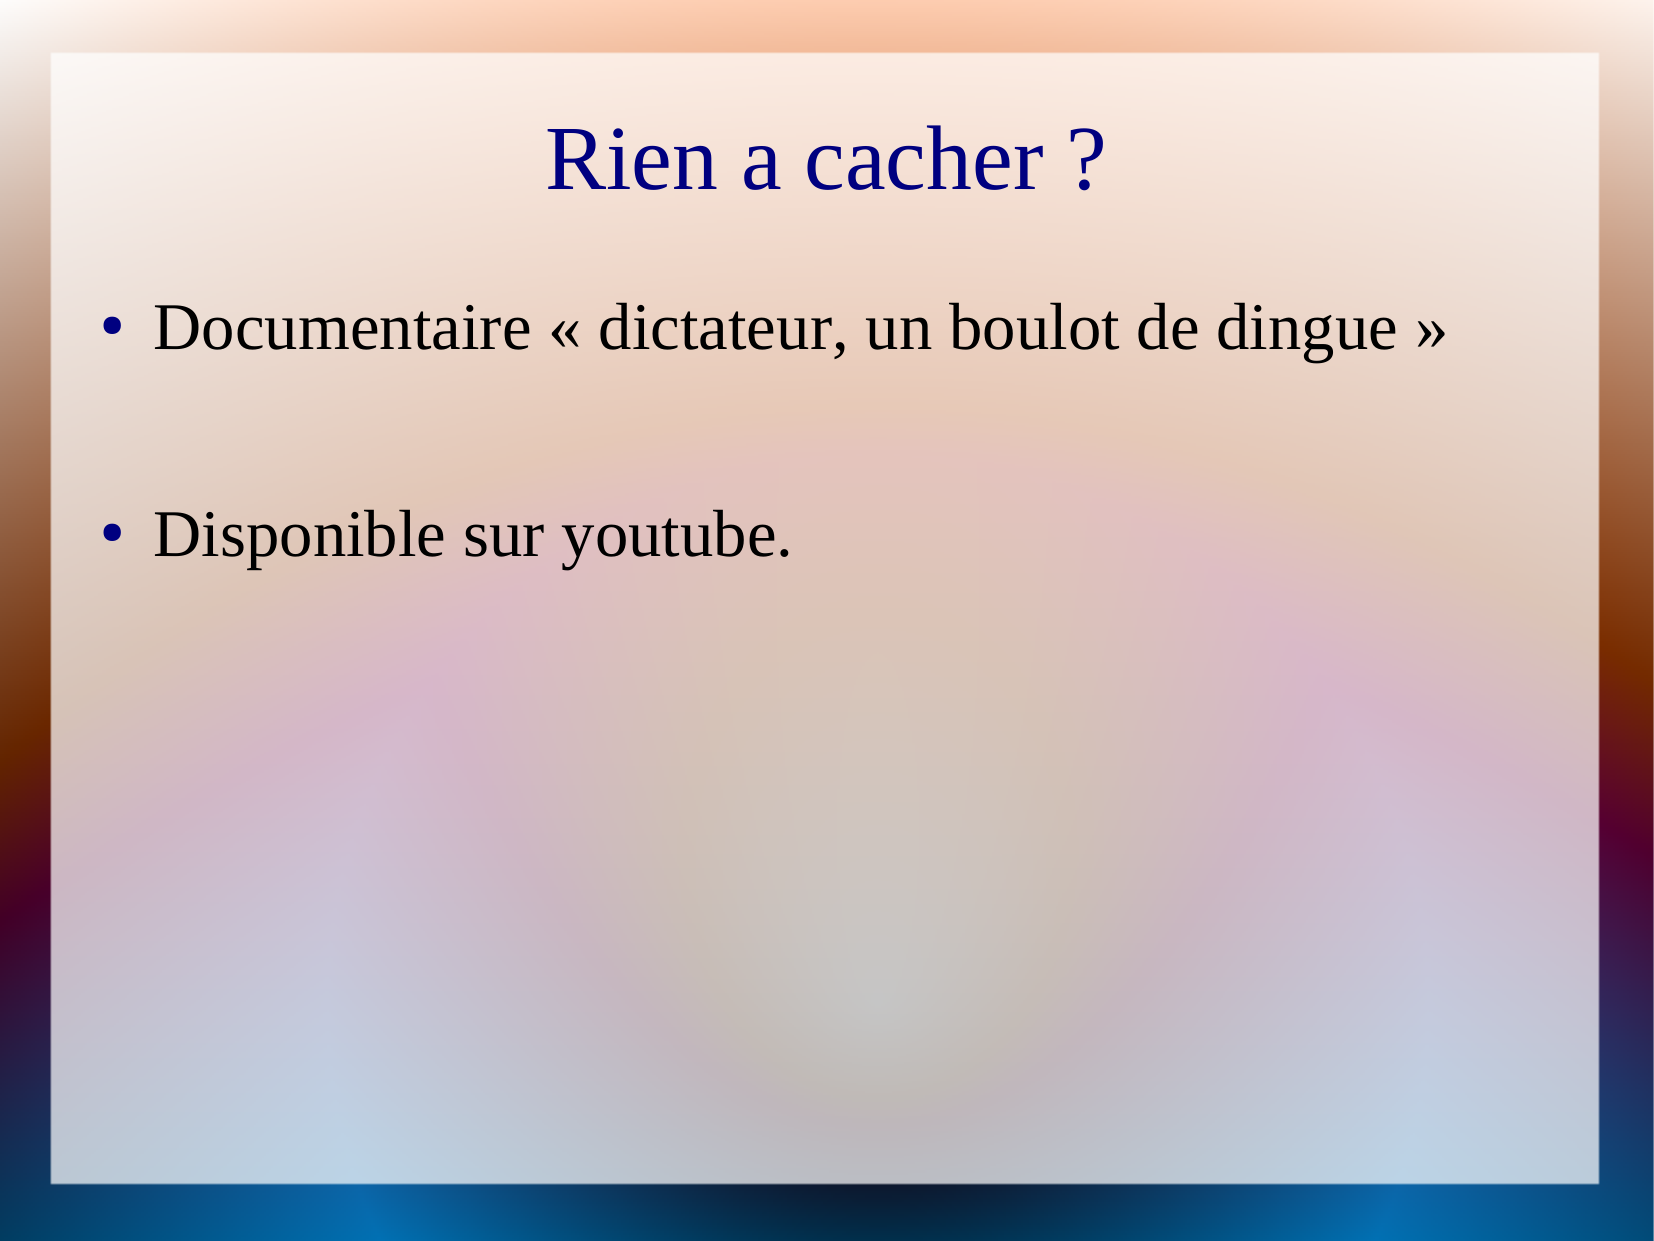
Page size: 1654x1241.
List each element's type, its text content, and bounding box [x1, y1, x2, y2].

picture [0, 0, 1654, 1241]
title Rien a cacher ? [82, 55, 1571, 263]
list Documentaire « dictateur, un boulot de dingue » Disponible sur youtube. [82, 290, 1571, 1034]
